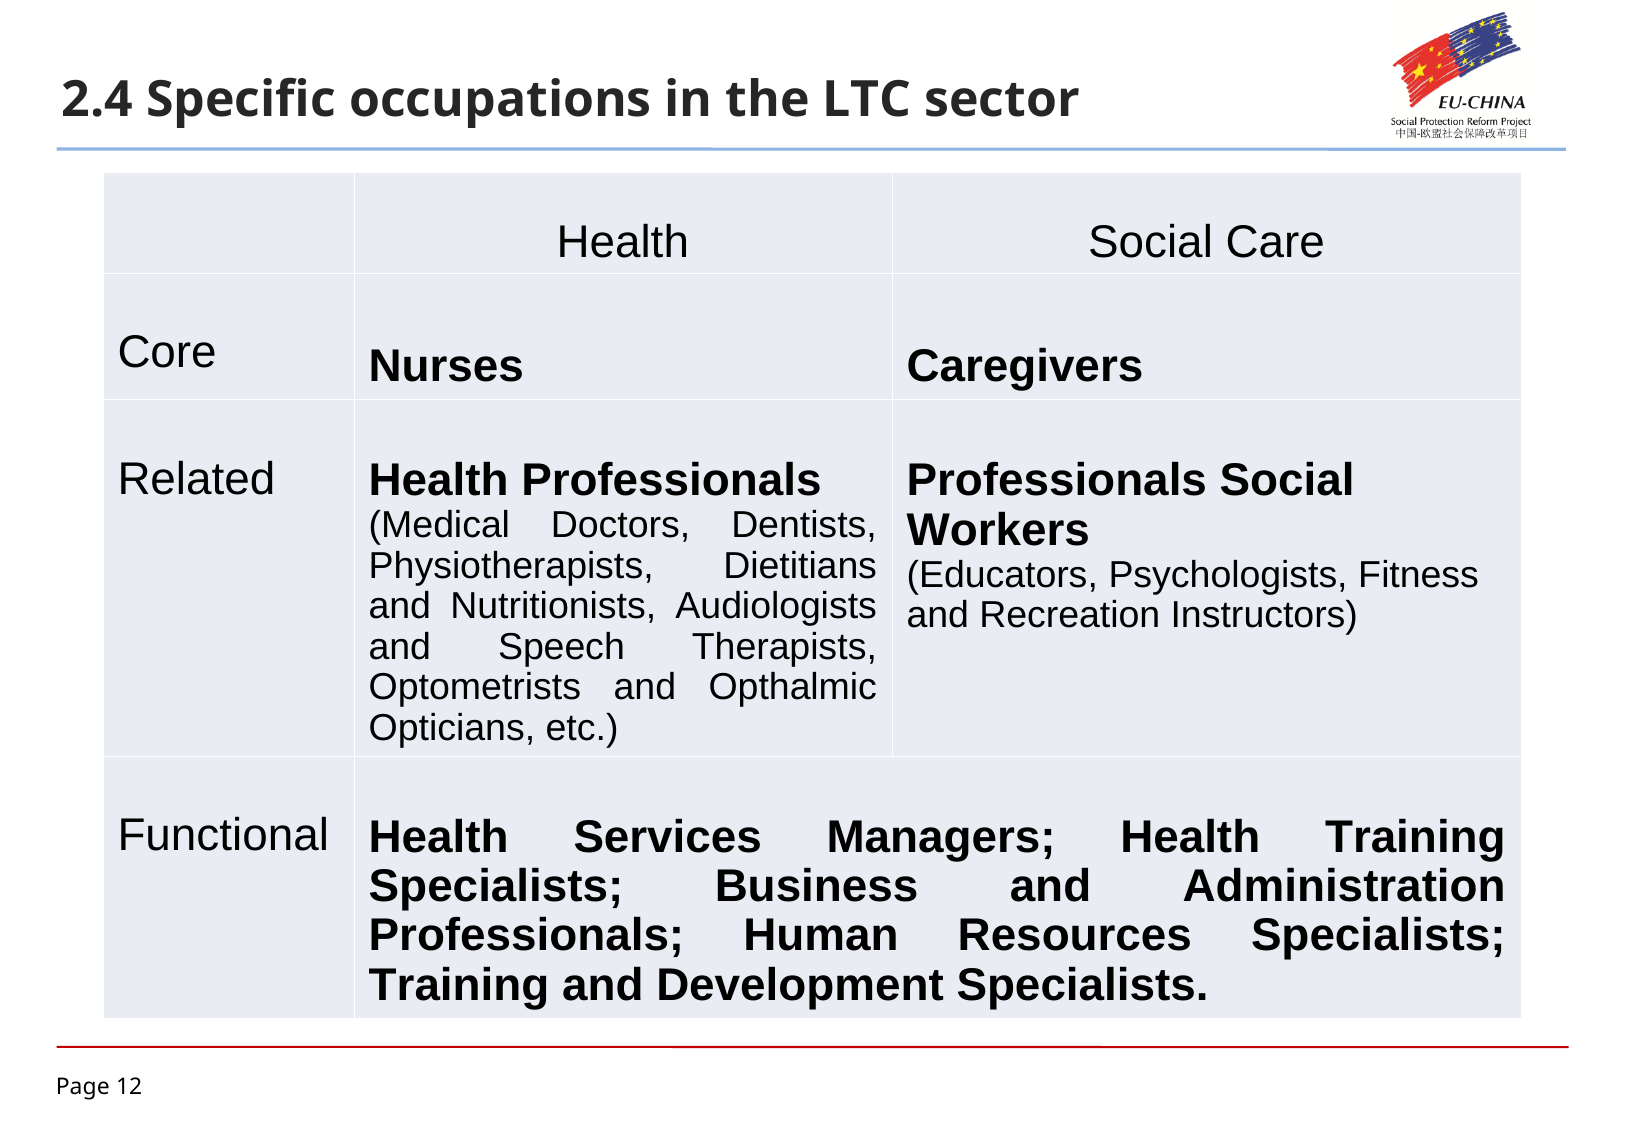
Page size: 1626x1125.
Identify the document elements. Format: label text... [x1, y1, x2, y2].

table_cell Core [104, 274, 354, 399]
table_header Health [355, 173, 892, 273]
table_cell Functional [104, 757, 354, 1018]
text_box 2.4 Specific occupations in the LTC sector [47, 59, 1349, 166]
table_cell Caregivers [893, 274, 1521, 399]
table_header [104, 173, 354, 273]
table_cell Health Services Managers; Health Training Specialists; Business and Administration Professionals; Human Resources Specialists; Training and Development Specialists. [355, 757, 1521, 1018]
table_cell Related [104, 400, 354, 756]
table_header Social Care [893, 173, 1521, 273]
table_cell Professionals Social Workers (Educators, Psychologists, Fitness and Recreation Instructors) [893, 400, 1521, 756]
table_cell Nurses [355, 274, 892, 399]
picture [1386, 0, 1536, 147]
table_cell Health Professionals (Medical Doctors, Dentists, Physiotherapists, Dietitians and Nutritionists, Audiologists and Speech Therapists, Optometrists and Opthalmic Opticians, etc.) [355, 400, 892, 756]
